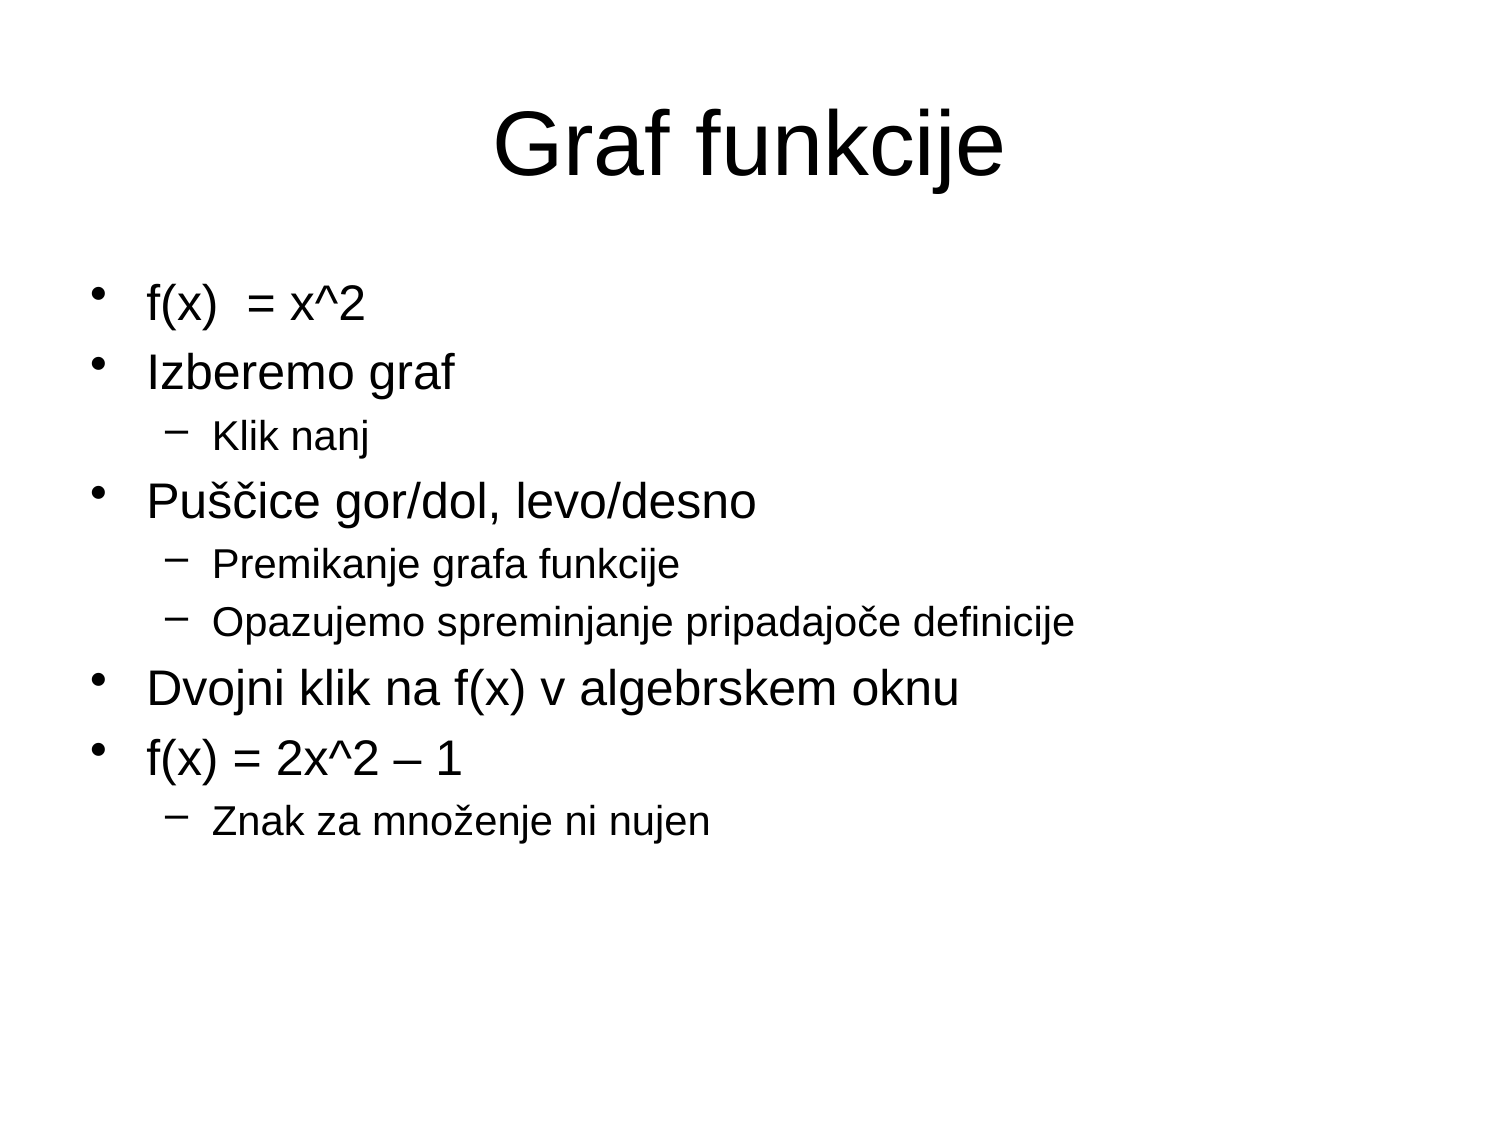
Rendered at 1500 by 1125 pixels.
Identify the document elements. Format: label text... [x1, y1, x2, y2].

title Graf funkcije [75, 45, 1425, 233]
list f(x) = x^2 Izberemo graf Klik nanj Puščice gor/dol, levo/desno Premikanje grafa funkcije Opazujemo spreminjanje pripadajoče definicije Dvojni klik na f(x) v algebrskem oknu f(x) = 2x^2 – 1 Znak za množenje ni nujen [75, 262, 1425, 1005]
